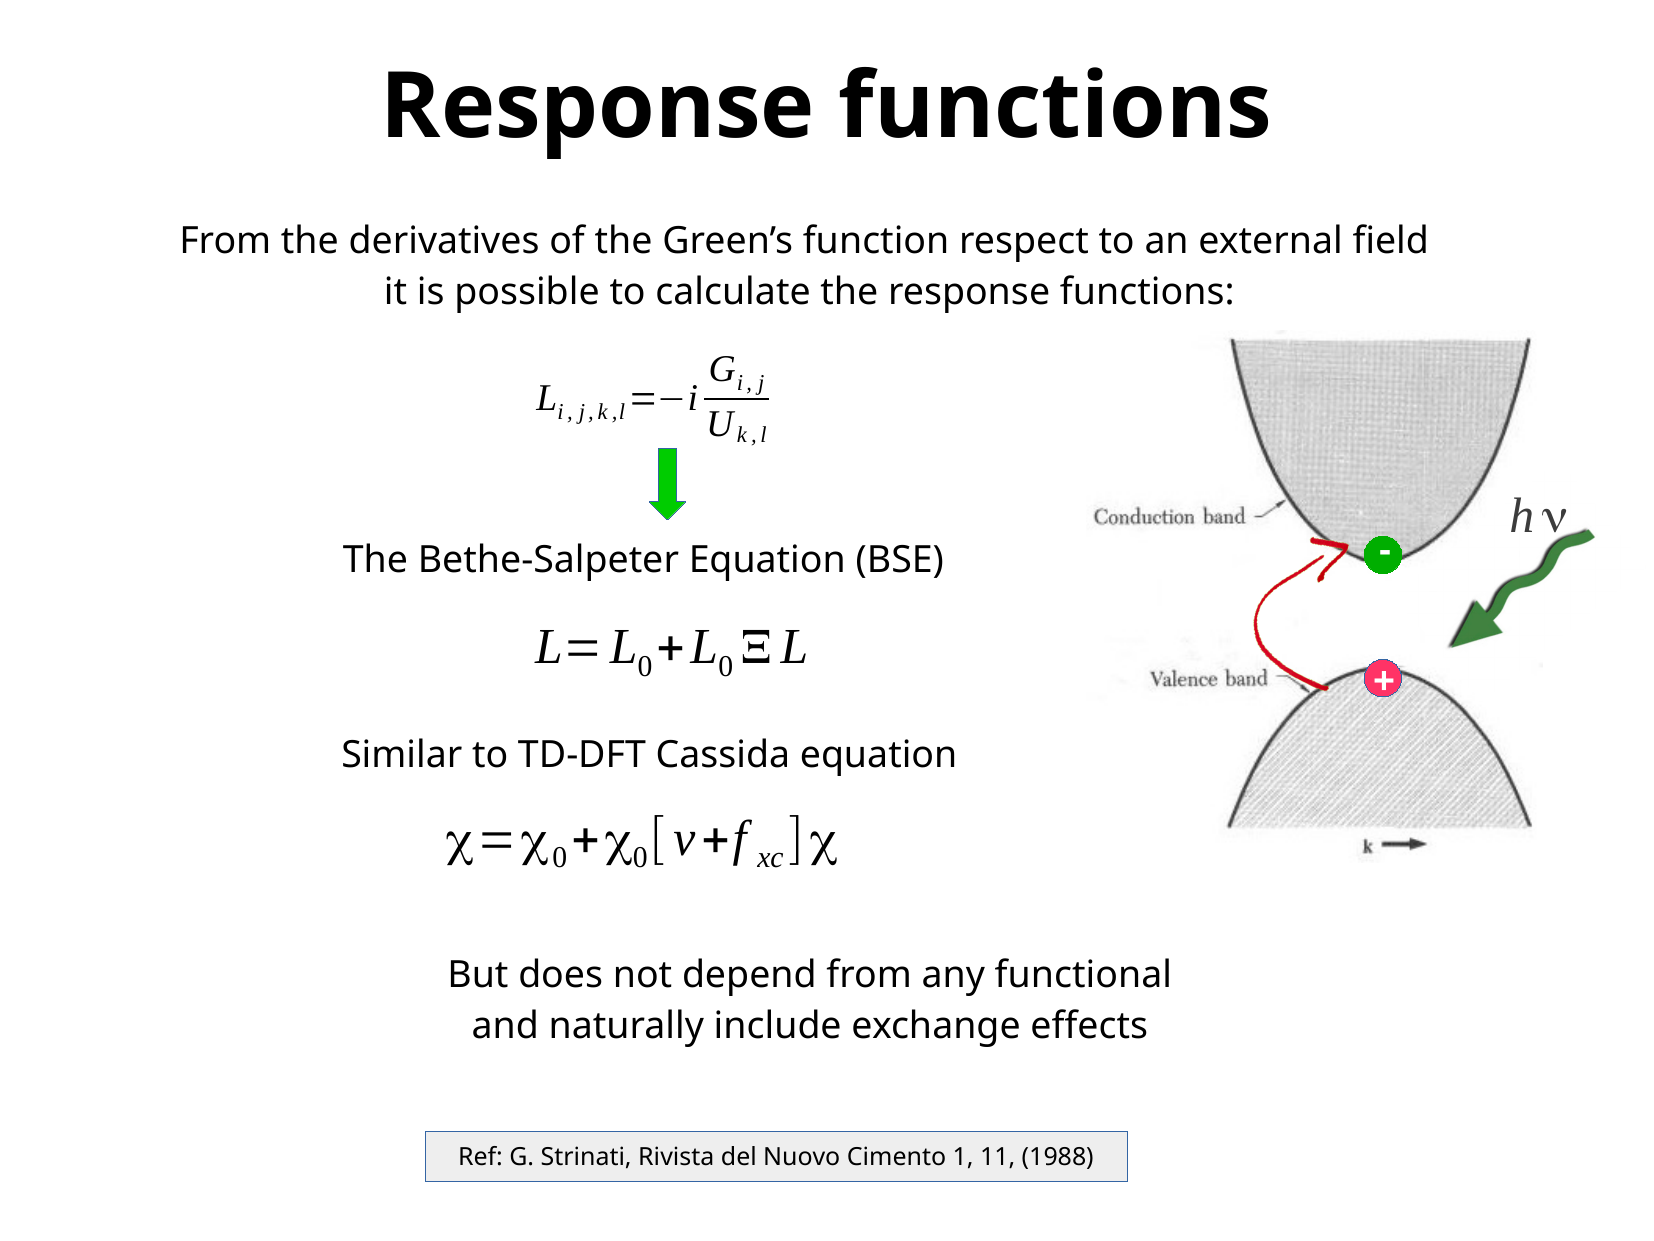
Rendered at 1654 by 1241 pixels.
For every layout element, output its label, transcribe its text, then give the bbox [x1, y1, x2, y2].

picture [1086, 330, 1646, 863]
text_box + [1358, 651, 1434, 709]
text_box From the derivatives of the Green’s function respect to an external field it is possible to calculate the response functions: [23, 206, 1596, 319]
title Response functions [82, 45, 1571, 158]
chart [524, 348, 780, 449]
text_box Ref: G. Strinati, Rivista del Nuovo Cimento 1, 11, (1988) [425, 1131, 1128, 1182]
chart [434, 810, 851, 875]
chart [1503, 488, 1576, 544]
text_box Similar to TD-DFT Cassida equation [265, 720, 1034, 792]
text_box [649, 448, 686, 520]
chart [519, 619, 820, 683]
text_box The Bethe-Salpeter Equation (BSE) [259, 525, 1028, 597]
text_box But does not depend from any functional and naturally include exchange effects [59, 940, 1571, 1053]
text_box - [1364, 521, 1440, 578]
